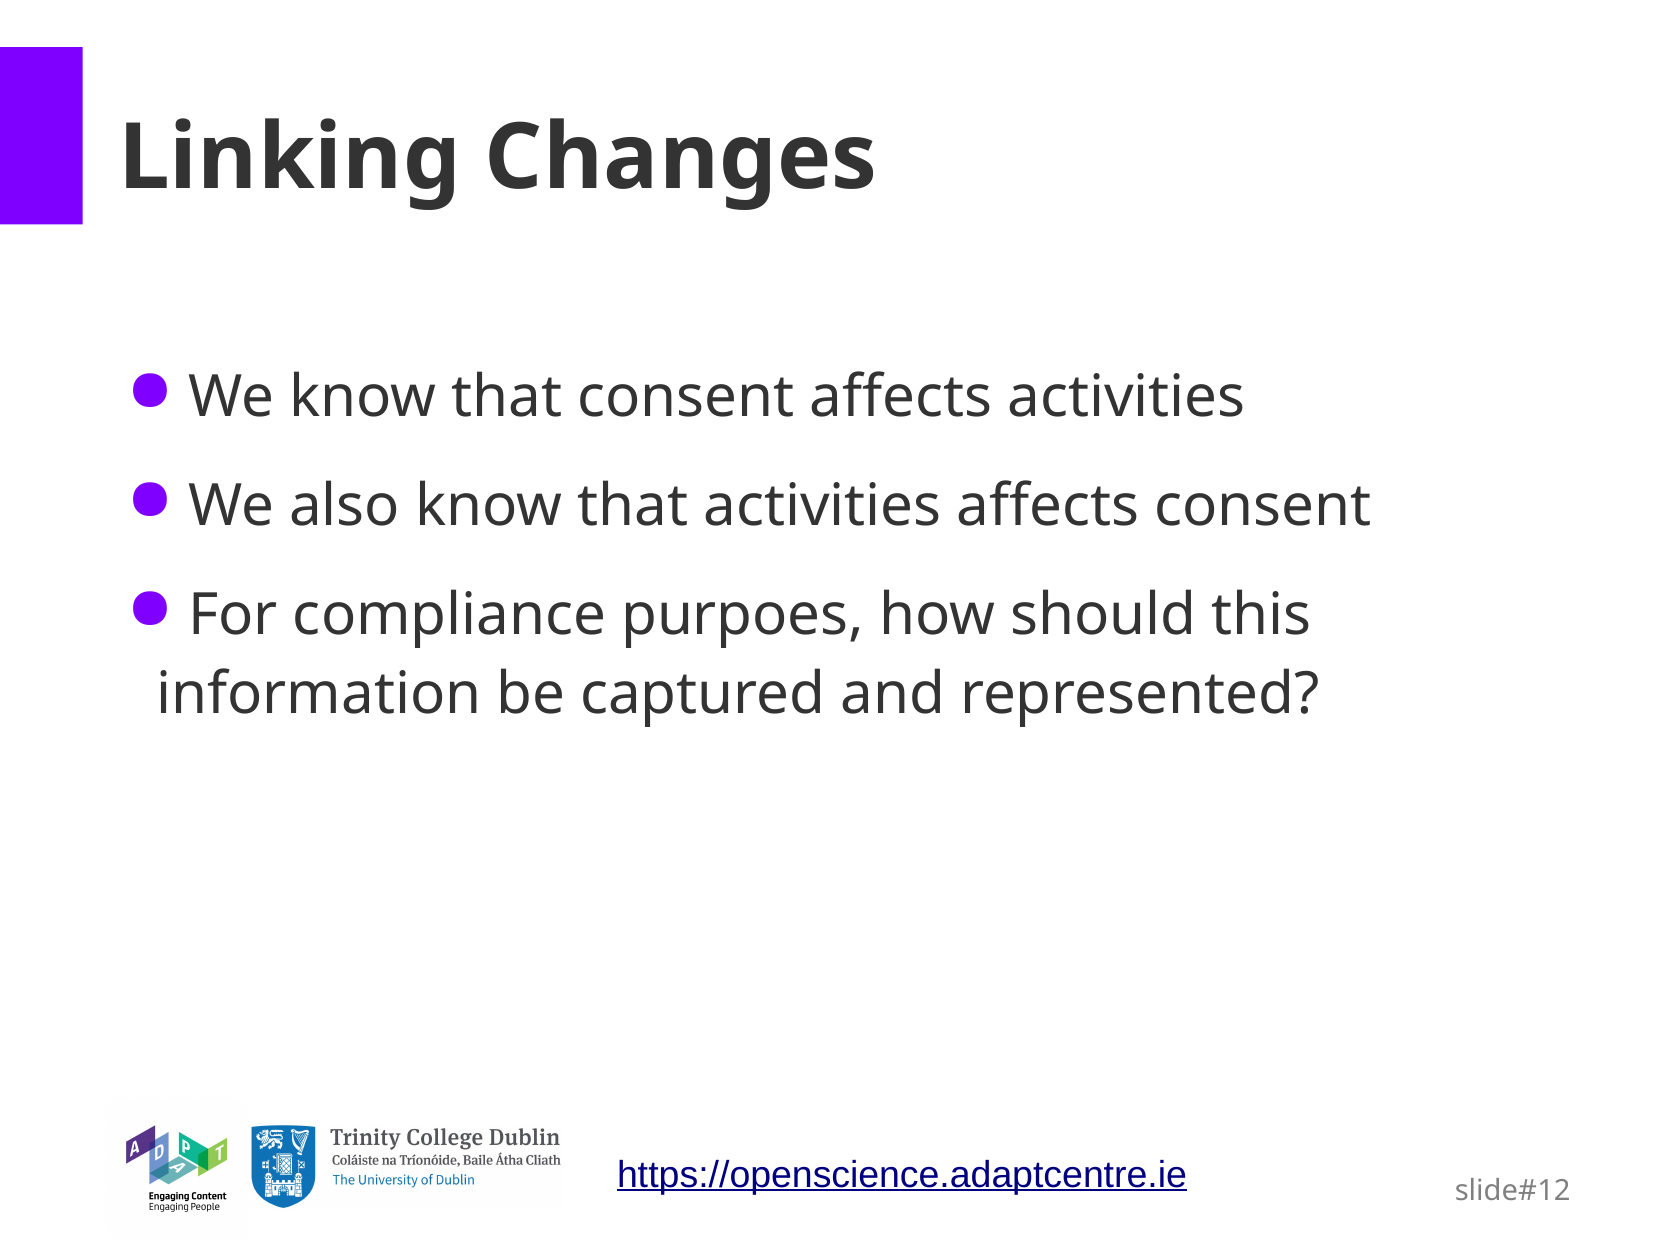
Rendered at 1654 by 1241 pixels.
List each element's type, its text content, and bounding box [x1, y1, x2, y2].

picture [106, 1098, 247, 1239]
list We know that consent affects activities We also know that activities affects consent For compliance purpoes, how should this information be captured and represented? [118, 354, 1536, 1074]
title Linking Changes [118, 49, 1571, 257]
picture [248, 1122, 564, 1211]
